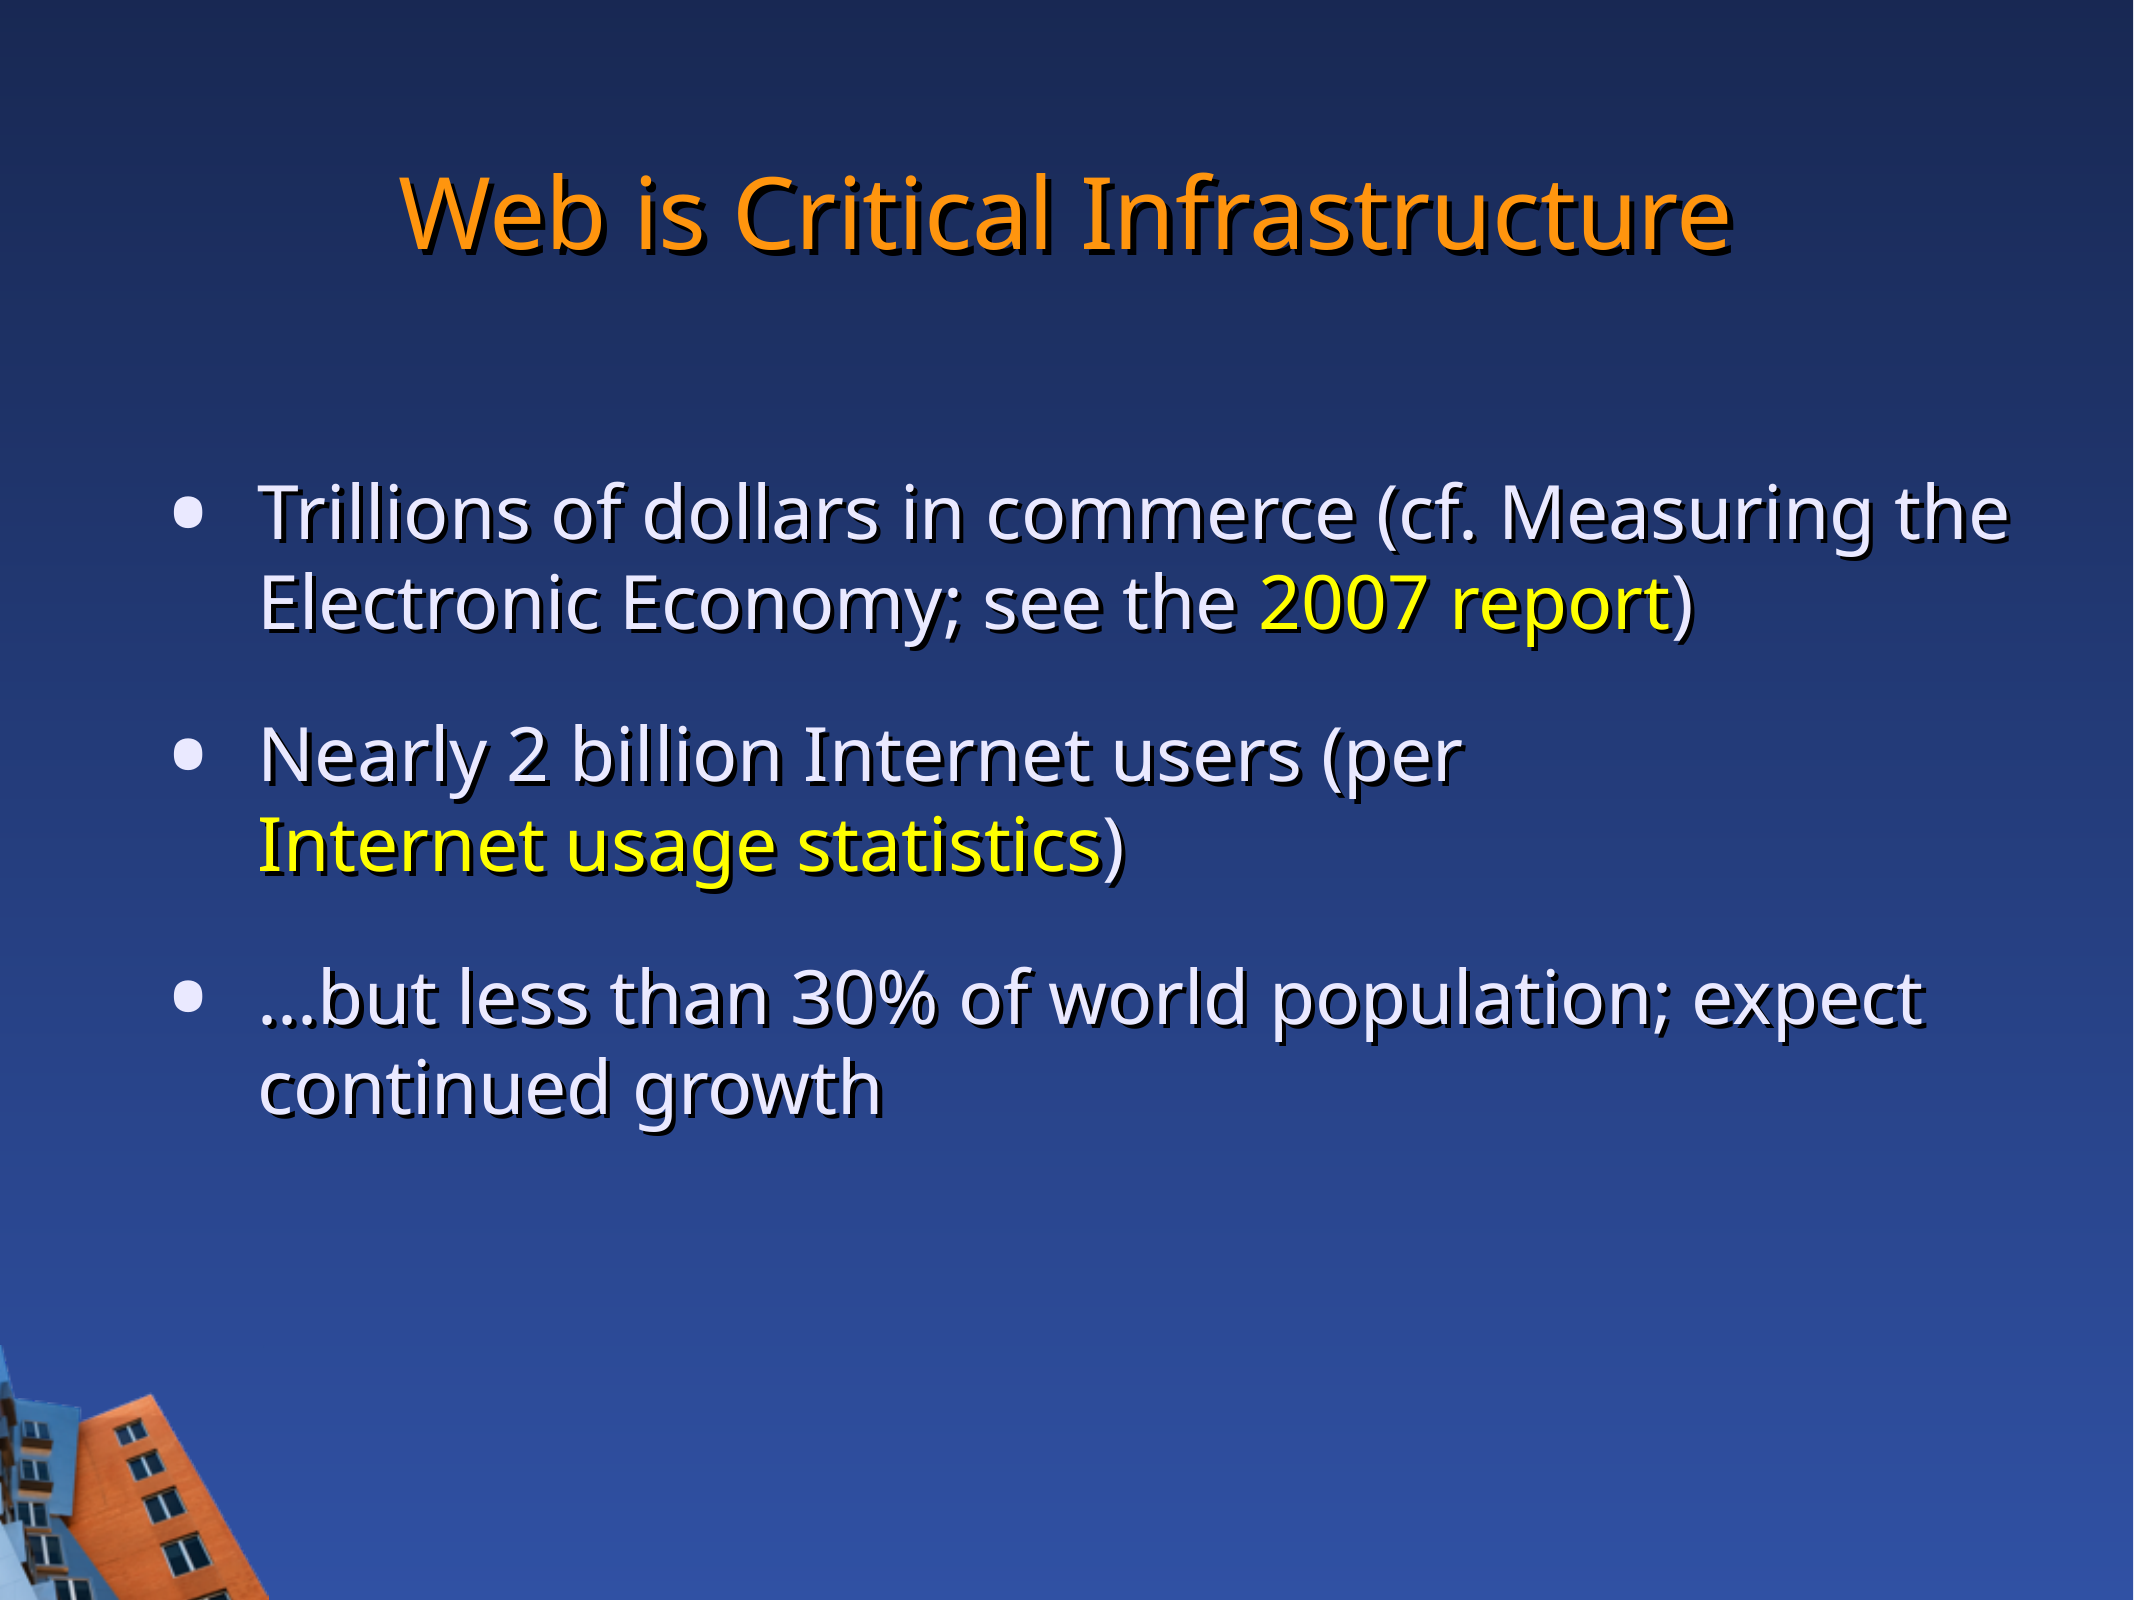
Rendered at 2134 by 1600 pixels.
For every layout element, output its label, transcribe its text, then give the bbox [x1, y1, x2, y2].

picture [0, 1345, 269, 1600]
title Web is Critical Infrastructure [106, 83, 2027, 337]
list Trillions of dollars in commerce (cf. Measuring the Electronic Economy; see the 2007 report) Nearly 2 billion Internet users (per Internet usage statistics) ...but less than 30% of world population; expect continued growth [112, 464, 2032, 1506]
